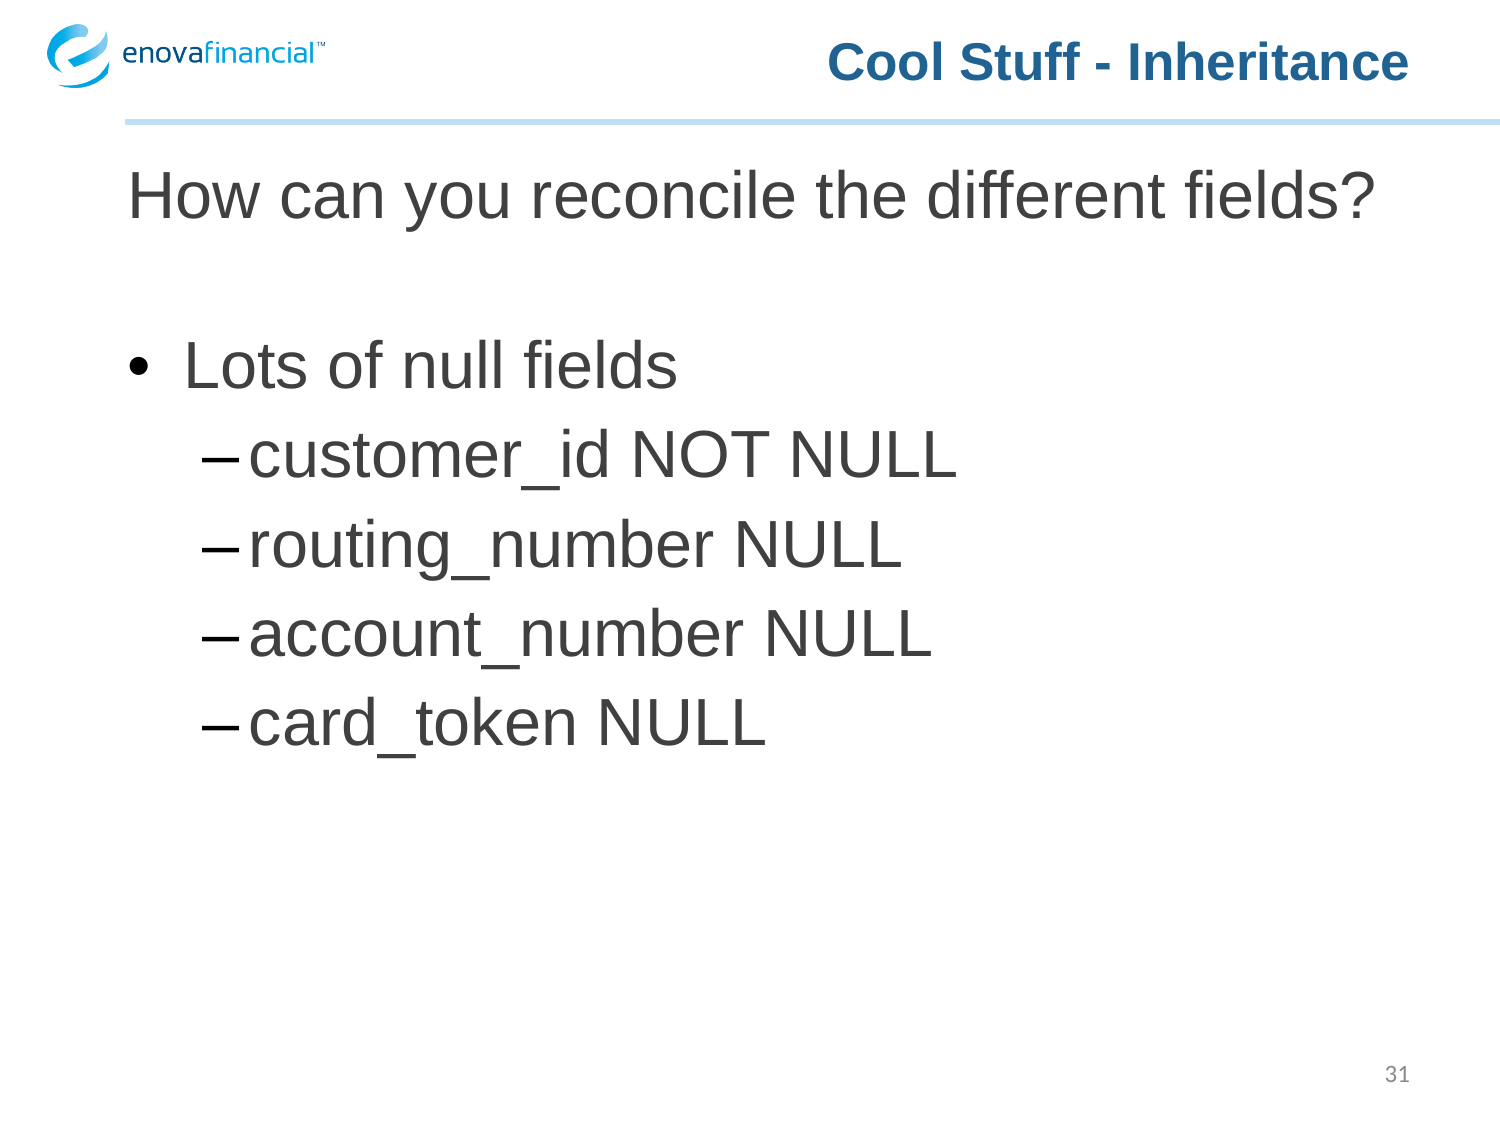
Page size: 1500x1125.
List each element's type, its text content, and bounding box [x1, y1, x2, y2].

list How can you reconcile the different fields? Lots of null fields customer_id NOT NULL routing_number NULL account_number NULL card_token NULL [112, 149, 1425, 988]
text_box 30 [1074, 1042, 1426, 1103]
picture [47, 24, 325, 88]
list Cool Stuff - Inheritance [337, 24, 1426, 100]
picture [125, 119, 1500, 125]
